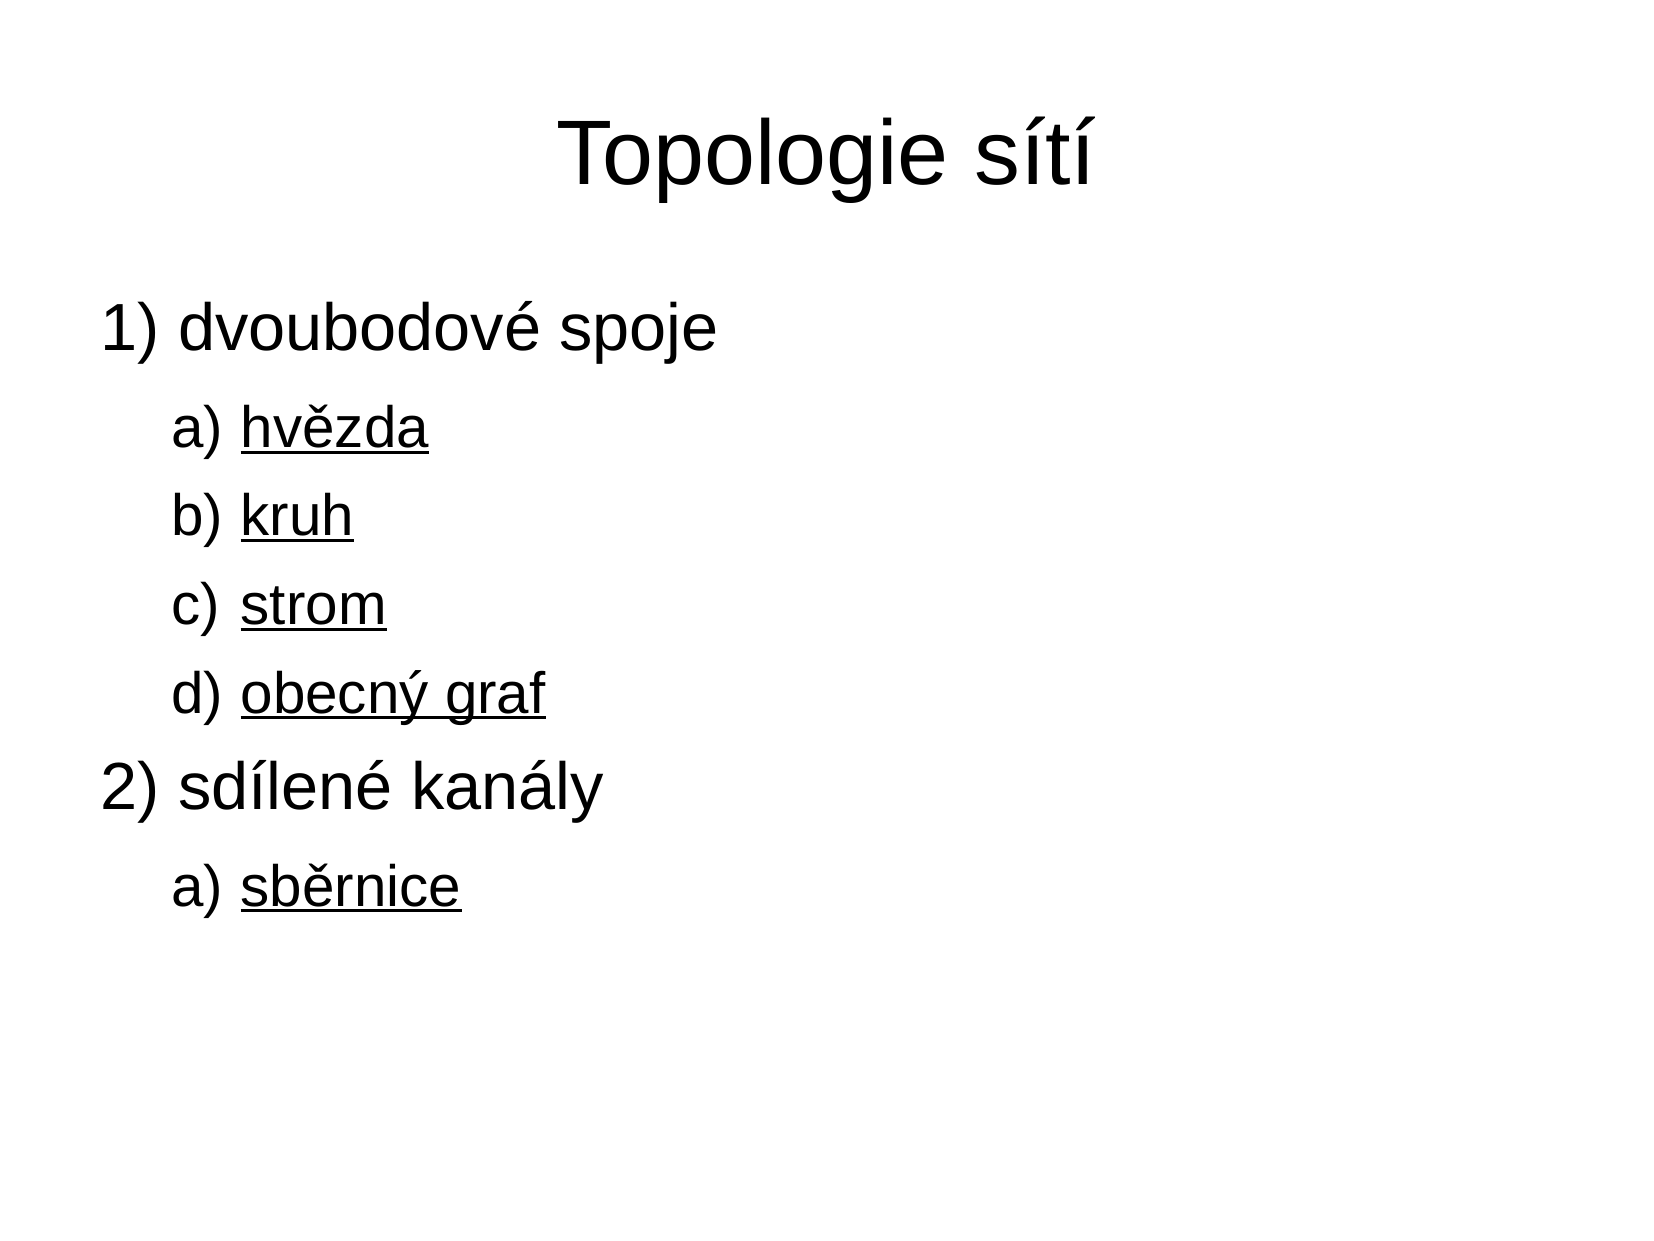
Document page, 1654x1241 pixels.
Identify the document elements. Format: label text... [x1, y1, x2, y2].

title Topologie sítí [82, 49, 1571, 257]
list dvoubodové spoje hvězda kruh strom obecný graf sdílené kanály sběrnice [82, 290, 1571, 1109]
